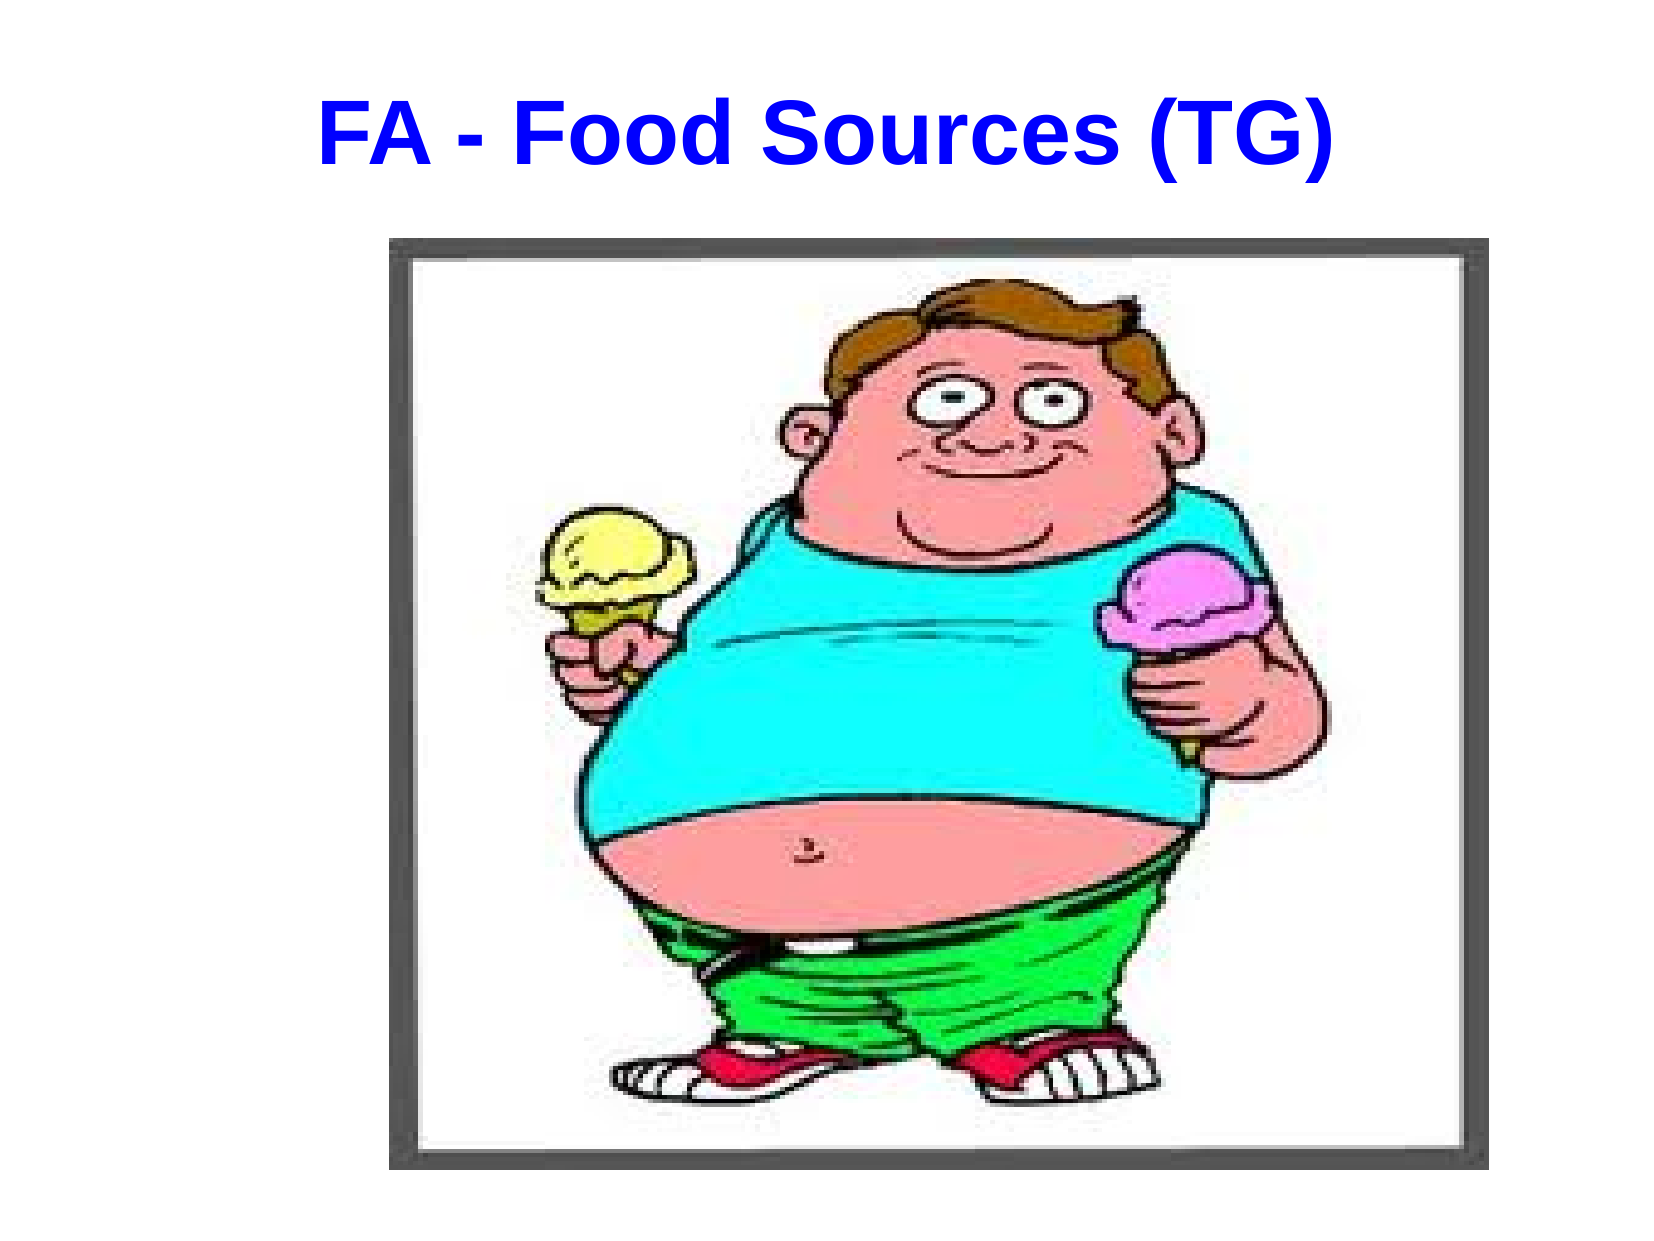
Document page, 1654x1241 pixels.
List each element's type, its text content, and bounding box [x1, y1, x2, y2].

title FA - Food Sources (TG) [82, 29, 1571, 237]
picture [389, 238, 1489, 1170]
